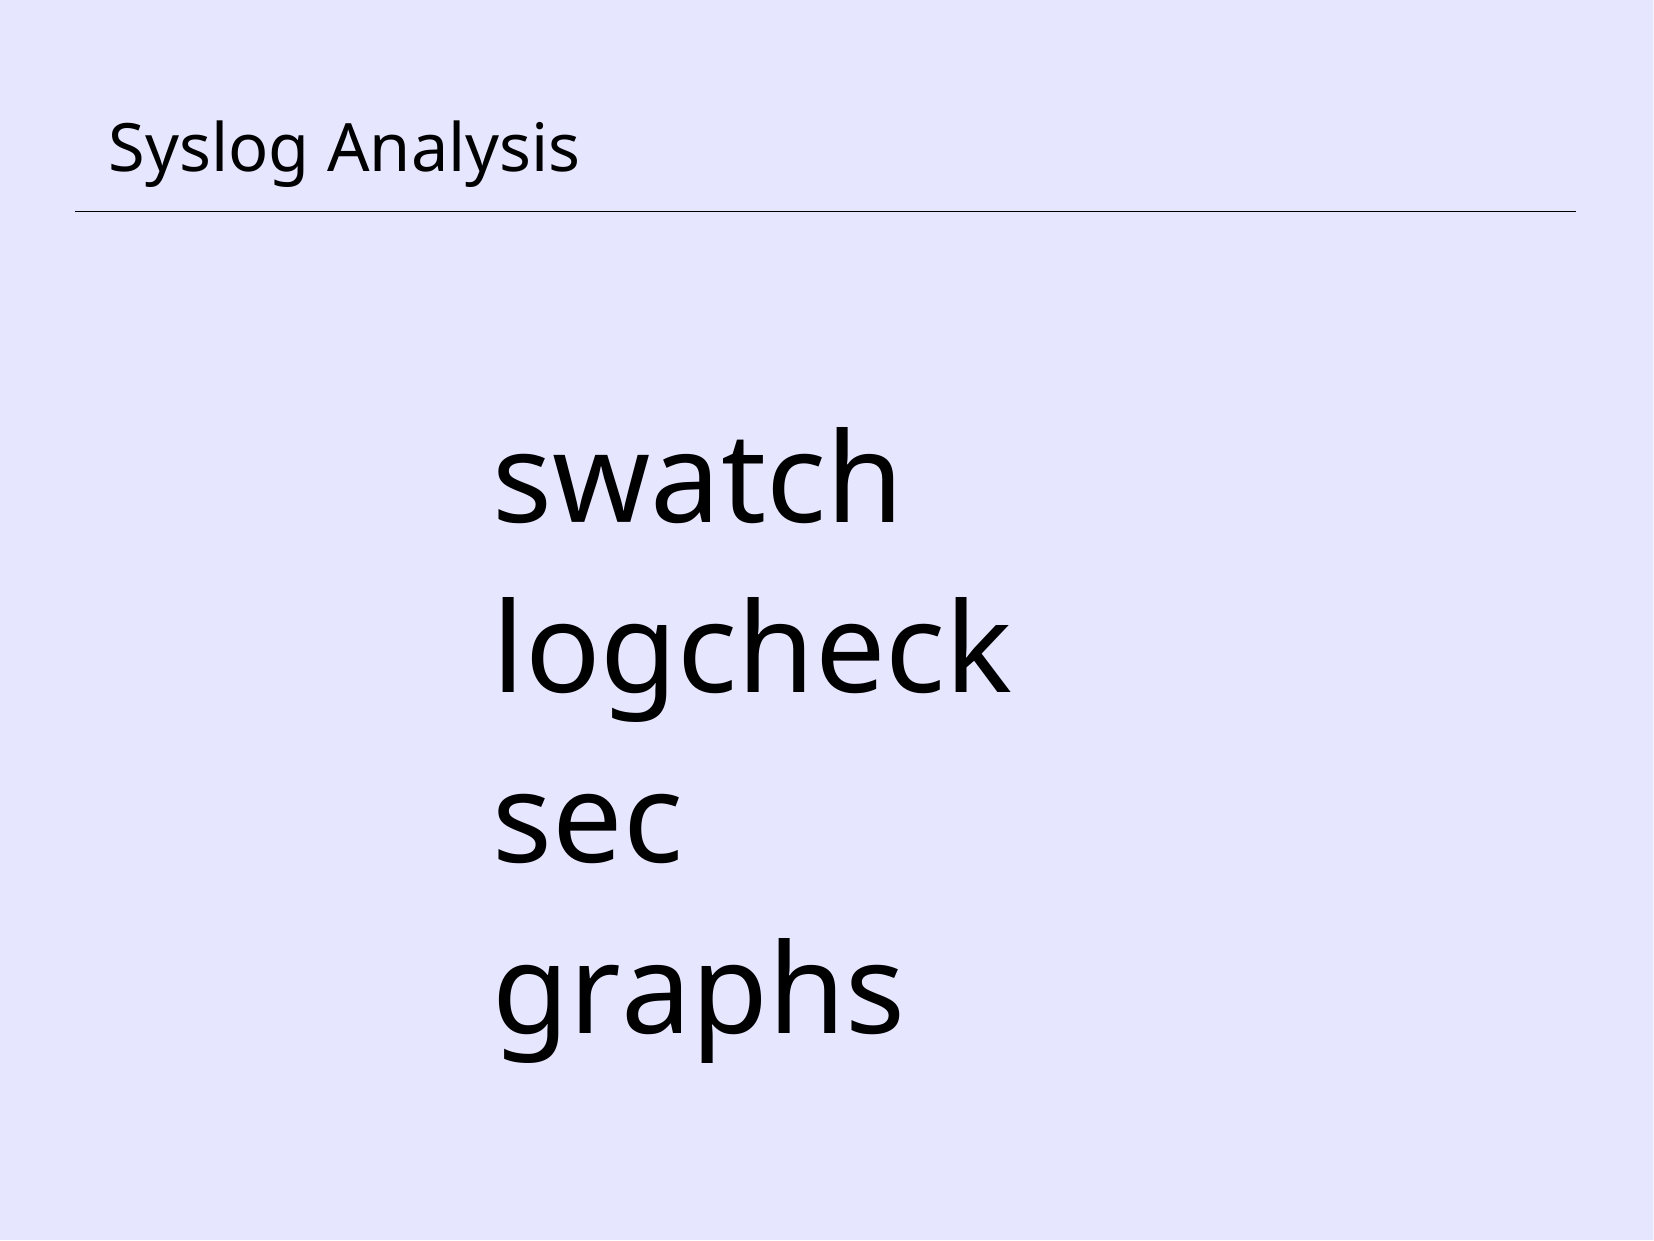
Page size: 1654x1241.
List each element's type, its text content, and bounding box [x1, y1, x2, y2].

text_box Syslog Analysis [94, 93, 562, 186]
text_box swatch logcheck sec graphs [478, 380, 998, 976]
